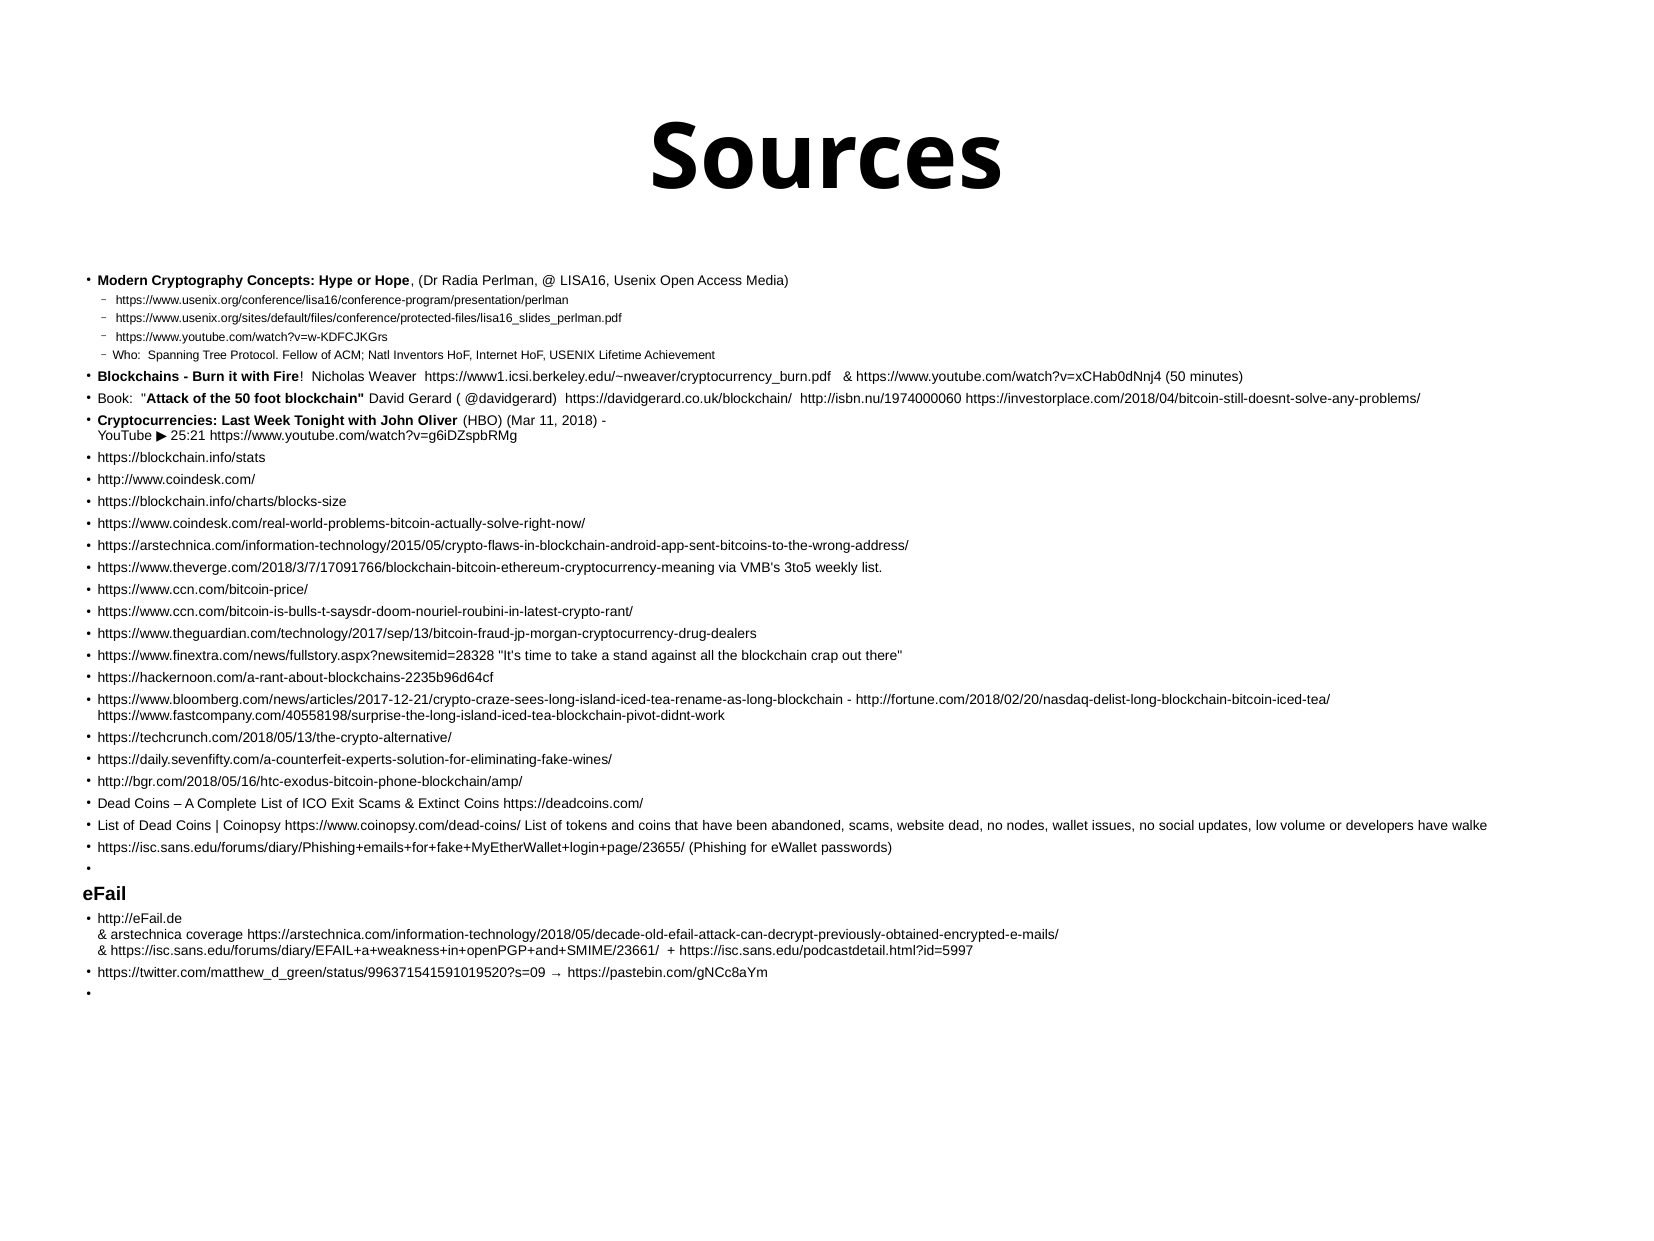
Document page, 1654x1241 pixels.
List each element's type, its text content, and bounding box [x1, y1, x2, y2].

title Sources [82, 49, 1571, 257]
list Modern Cryptography Concepts: Hype or Hope, (Dr Radia Perlman, @ LISA16, Usenix Open Access Media) https://www.usenix.org/conference/lisa16/conference-program/presentation/perlman https://www.usenix.org/sites/default/files/conference/protected-files/lisa16_slides_perlman.pdf https://www.youtube.com/watch?v=w-KDFCJKGrs Who: Spanning Tree Protocol. Fellow of ACM; Natl Inventors HoF, Internet HoF, USENIX Lifetime Achievement Blockchains - Burn it with Fire! Nicholas Weaver https://www1.icsi.berkeley.edu/~nweaver/cryptocurrency_burn.pdf & https://www.youtube.com/watch?v=xCHab0dNnj4 (50 minutes) Book: "Attack of the 50 foot blockchain" David Gerard ( @davidgerard) https://davidgerard.co.uk/blockchain/ http://isbn.nu/1974000060 https://investorplace.com/2018/04/bitcoin-still-doesnt-solve-any-problems/ Cryptocurrencies: Last Week Tonight with John Oliver (HBO) (Mar 11, 2018) - YouTube ▶ 25:21 https://www.youtube.com/watch?v=g6iDZspbRMg https://blockchain.info/stats http://www.coindesk.com/ https://blockchain.info/charts/blocks-size https://www.coindesk.com/real-world-problems-bitcoin-actually-solve-right-now/ https://arstechnica.com/information-technology/2015/05/crypto-flaws-in-blockchain-android-app-sent-bitcoins-to-the-wrong-address/ https://www.theverge.com/2018/3/7/17091766/blockchain-bitcoin-ethereum-cryptocurrency-meaning via VMB's 3to5 weekly list. https://www.ccn.com/bitcoin-price/ https://www.ccn.com/bitcoin-is-bulls-t-saysdr-doom-nouriel-roubini-in-latest-crypto-rant/ https://www.theguardian.com/technology/2017/sep/13/bitcoin-fraud-jp-morgan-cryptocurrency-drug-dealers https://www.finextra.com/news/fullstory.aspx?newsitemid=28328 "It's time to take a stand against all the blockchain crap out there" https://hackernoon.com/a-rant-about-blockchains-2235b96d64cf https://www.bloomberg.com/news/articles/2017-12-21/crypto-craze-sees-long-island-iced-tea-rename-as-long-blockchain - http://fortune.com/2018/02/20/nasdaq-delist-long-blockchain-bitcoin-iced-tea/ https://www.fastcompany.com/40558198/surprise-the-long-island-iced-tea-blockchain-pivot-didnt-work https://techcrunch.com/2018/05/13/the-crypto-alternative/ https://daily.sevenfifty.com/a-counterfeit-experts-solution-for-eliminating-fake-wines/ http://bgr.com/2018/05/16/htc-exodus-bitcoin-phone-blockchain/amp/ Dead Coins – A Complete List of ICO Exit Scams & Extinct Coins https://deadcoins.com/ List of Dead Coins | Coinopsy https://www.coinopsy.com/dead-coins/ List of tokens and coins that have been abandoned, scams, website dead, no nodes, wallet issues, no social updates, low volume or developers have walke https://isc.sans.edu/forums/diary/Phishing+emails+for+fake+MyEtherWallet+login+page/23655/ (Phishing for eWallet passwords) eFail http://eFail.de & arstechnica coverage https://arstechnica.com/information-technology/2018/05/decade-old-efail-attack-can-decrypt-previously-obtained-encrypted-e-mails/ & https://isc.sans.edu/forums/diary/EFAIL+a+weakness+in+openPGP+and+SMIME/23661/ + https://isc.sans.edu/podcastdetail.html?id=5997 https://twitter.com/matthew_d_green/status/996371541591019520?s=09 → https://pastebin.com/gNCc8aYm [82, 272, 1571, 992]
